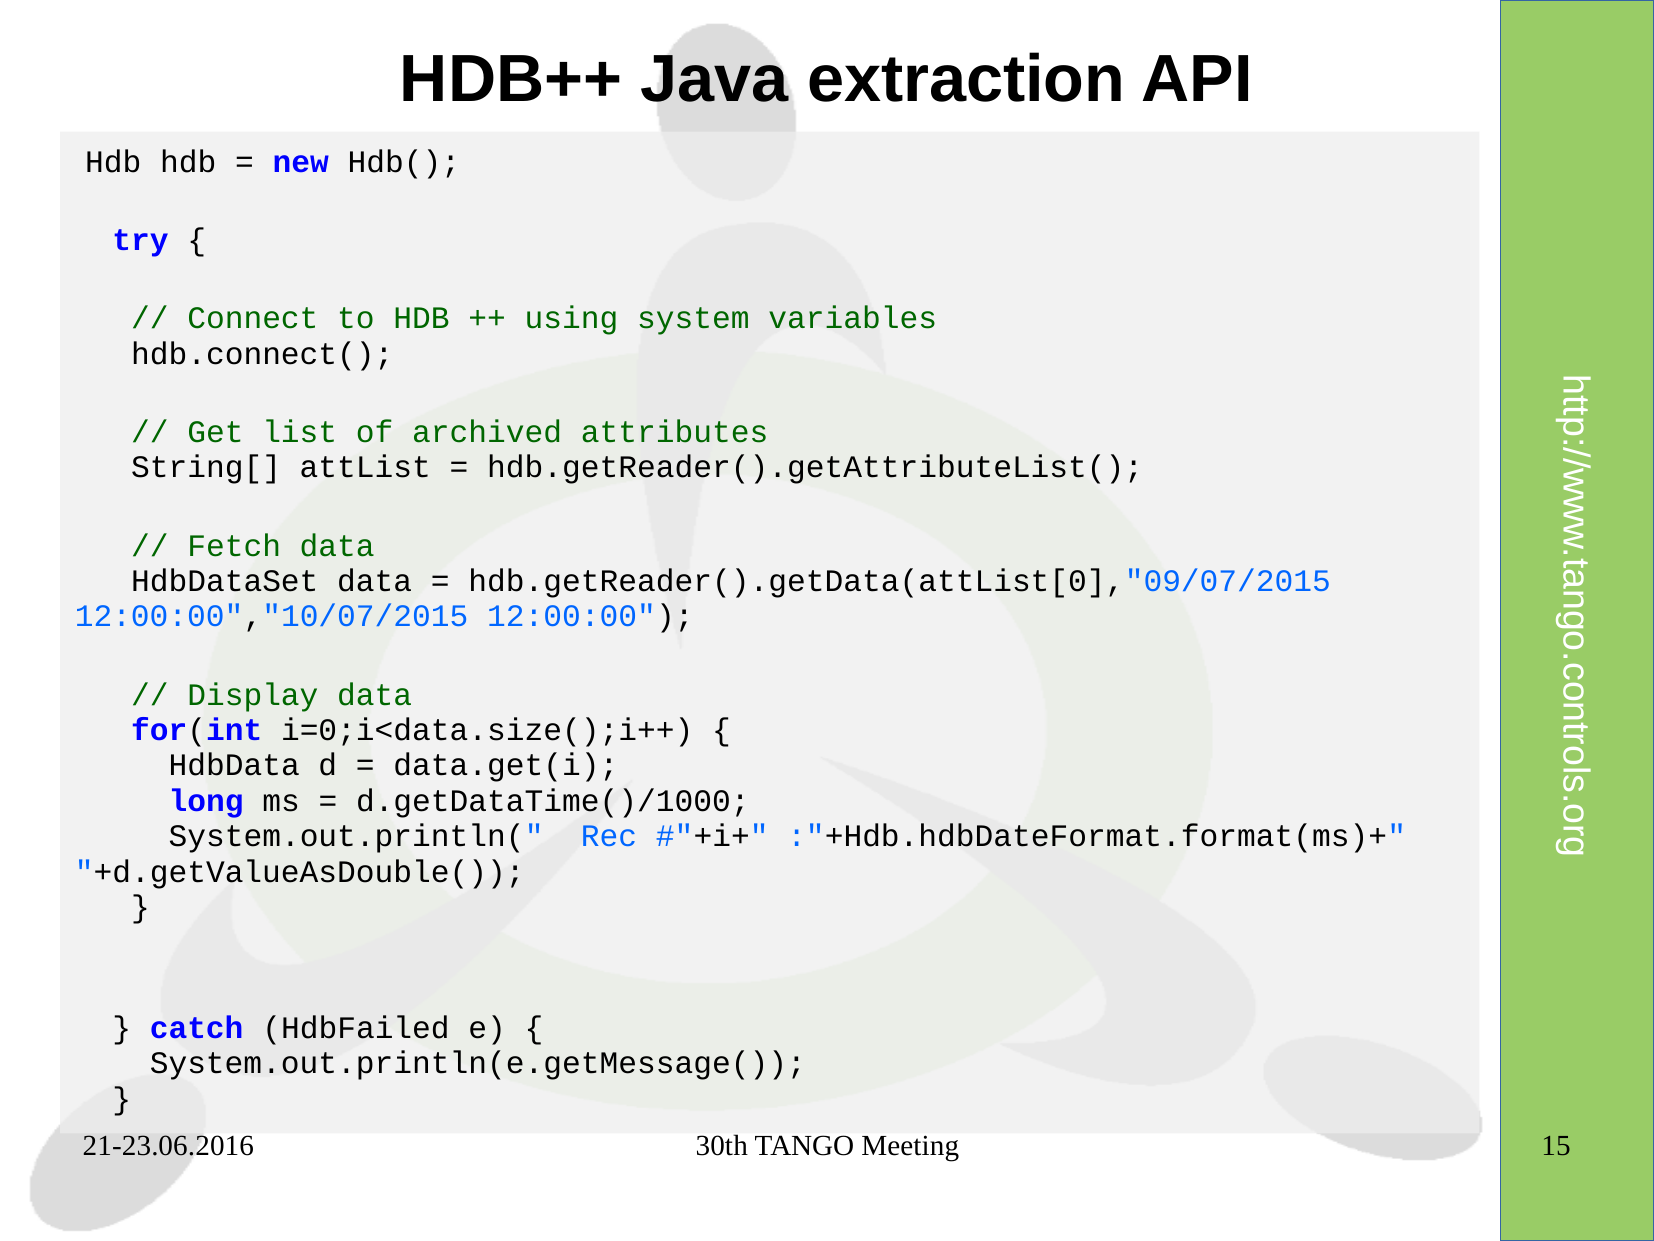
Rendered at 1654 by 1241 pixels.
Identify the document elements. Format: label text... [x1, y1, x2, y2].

text_box Hdb hdb = new Hdb(); try { // Connect to HDB ++ using system variables hdb.connect(); // Get list of archived attributes String[] attList = hdb.getReader().getAttributeList(); // Fetch data HdbDataSet data = hdb.getReader().getData(attList[0],"09/07/2015 12:00:00","10/07/2015 12:00:00"); // Display data for(int i=0;i<data.size();i++) { HdbData d = data.get(i); long ms = d.getDataTime()/1000; System.out.println(" Rec #"+i+" :"+Hdb.hdbDateFormat.format(ms)+" "+d.getValueAsDouble()); } } catch (HdbFailed e) { System.out.println(e.getMessage()); } [60, 131, 1480, 1134]
text_box HDB++ Java extraction API [339, 33, 1315, 123]
picture [0, 1, 1500, 1241]
